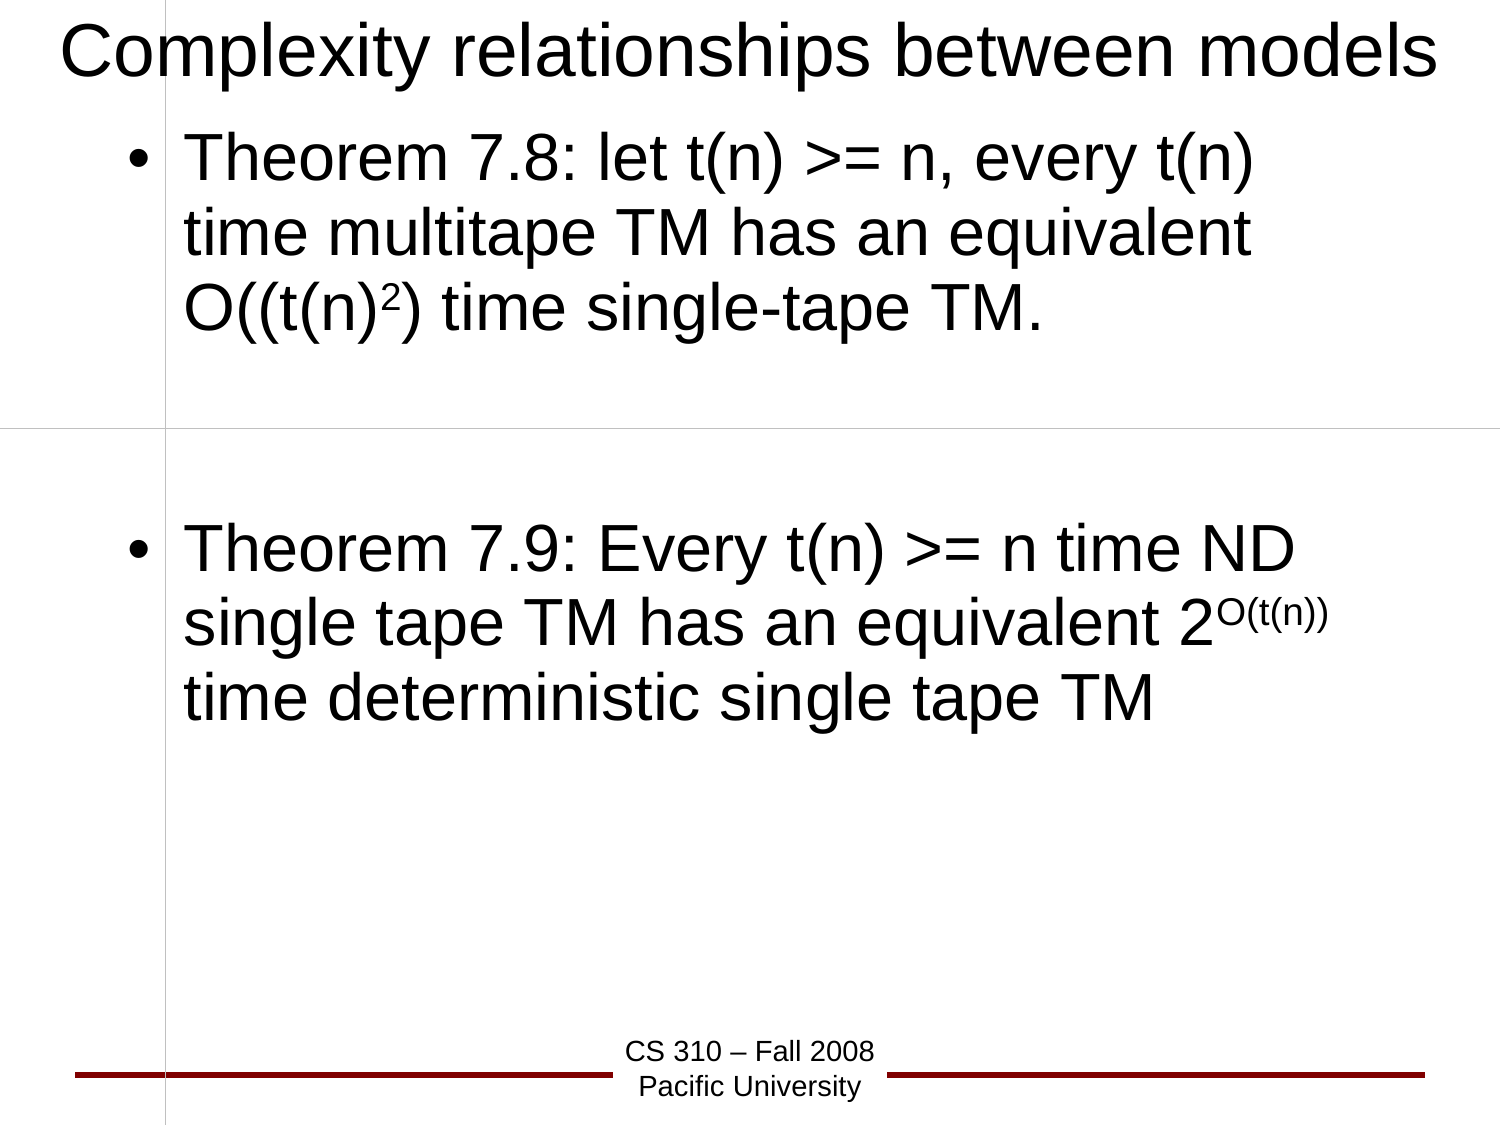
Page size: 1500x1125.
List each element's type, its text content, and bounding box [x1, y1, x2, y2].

title Complexity relationships between models [0, 0, 1500, 100]
list Theorem 7.8: let t(n) >= n, every t(n) time multitape TM has an equivalent O((t(n)2) time single-tape TM. Theorem 7.9: Every t(n) >= n time ND single tape TM has an equivalent 2O(t(n)) time deterministic single tape TM [112, 112, 1388, 1001]
